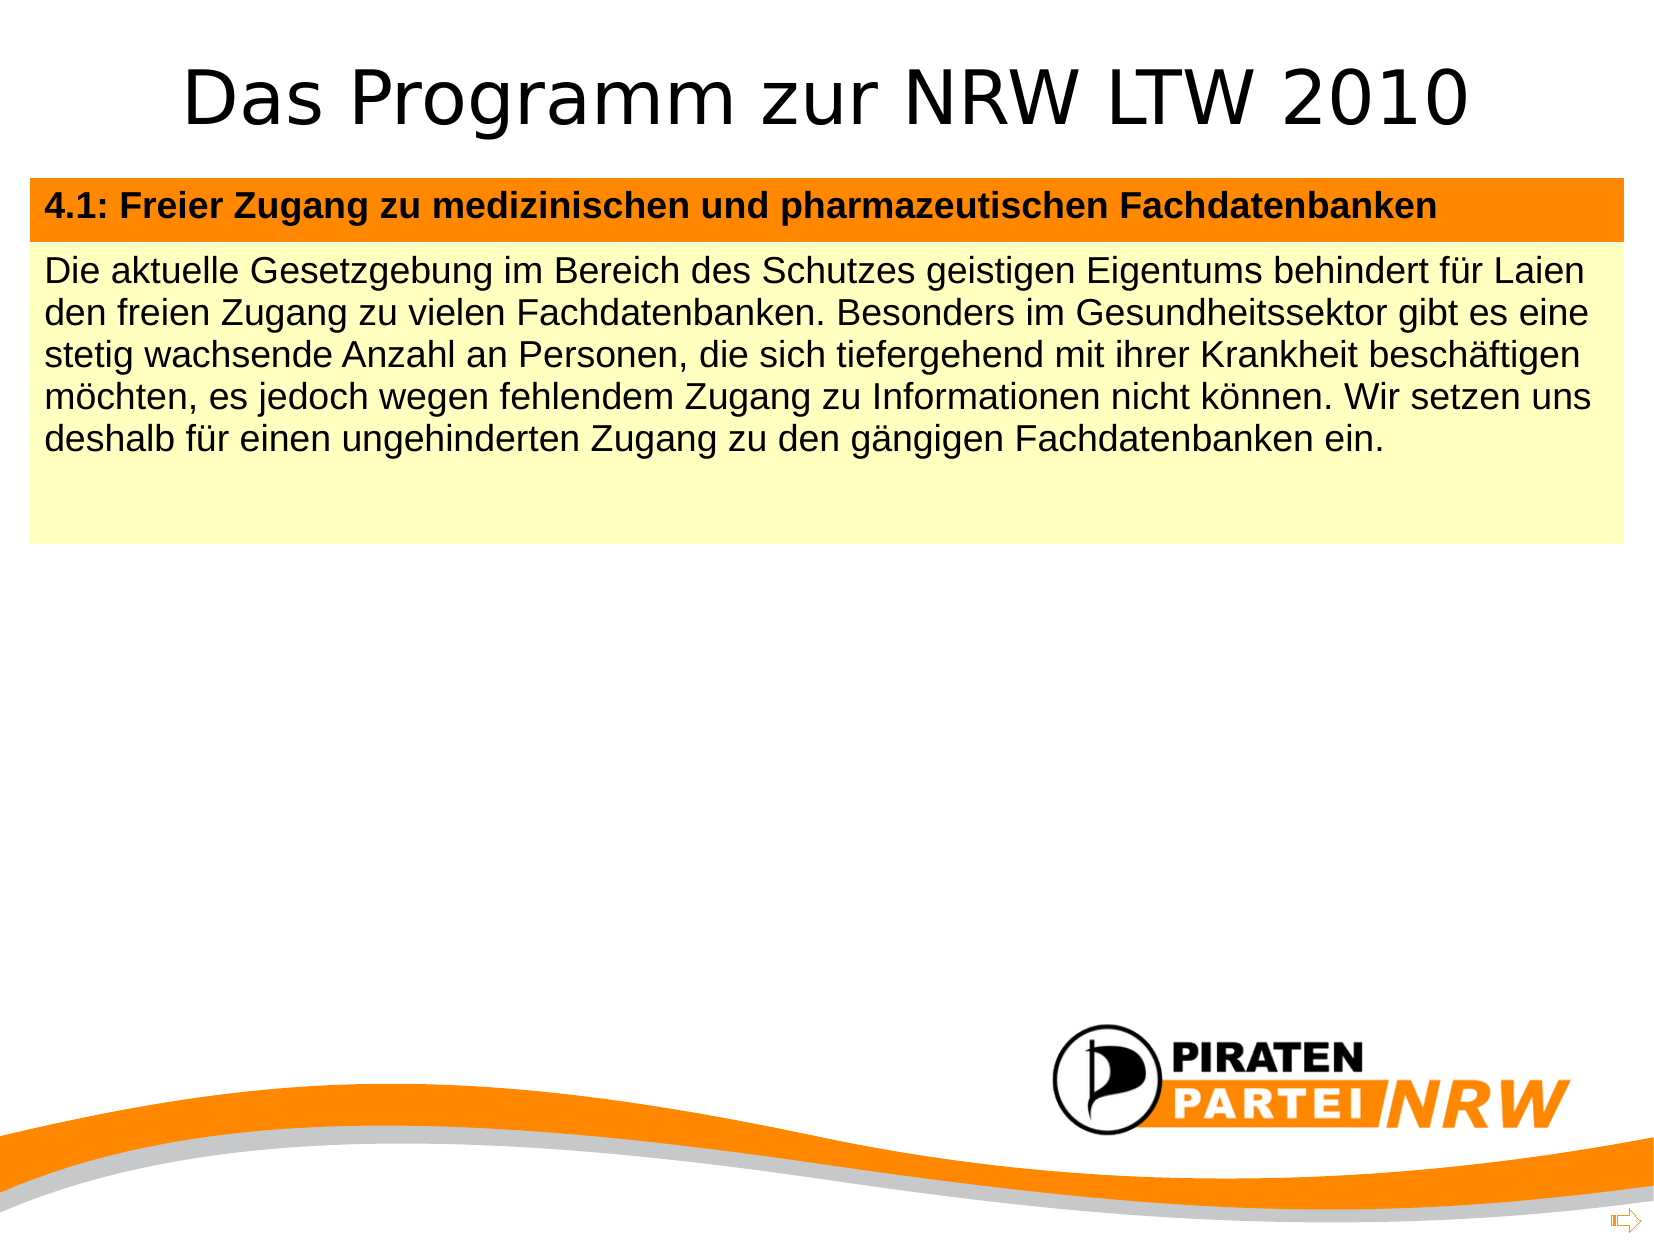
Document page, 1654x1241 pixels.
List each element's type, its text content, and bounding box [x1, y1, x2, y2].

table_header 4.1: Freier Zugang zu medizinischen und pharmazeutischen Fachdatenbanken [30, 178, 1624, 242]
picture [1045, 1021, 1579, 1140]
table_cell Die aktuelle Gesetzgebung im Bereich des Schutzes geistigen Eigentums behindert für Laien den freien Zugang zu vielen Fachdatenbanken. Besonders im Gesundheitssektor gibt es eine stetig wachsende Anzahl an Personen, die sich tiefergehend mit ihrer Krankheit beschäftigen möchten, es jedoch wegen fehlendem Zugang zu Informationen nicht können. Wir setzen uns deshalb für einen ungehinderten Zugang zu den gängigen Fachdatenbanken ein. [30, 243, 1624, 544]
title Das Programm zur NRW LTW 2010 [82, 54, 1571, 143]
